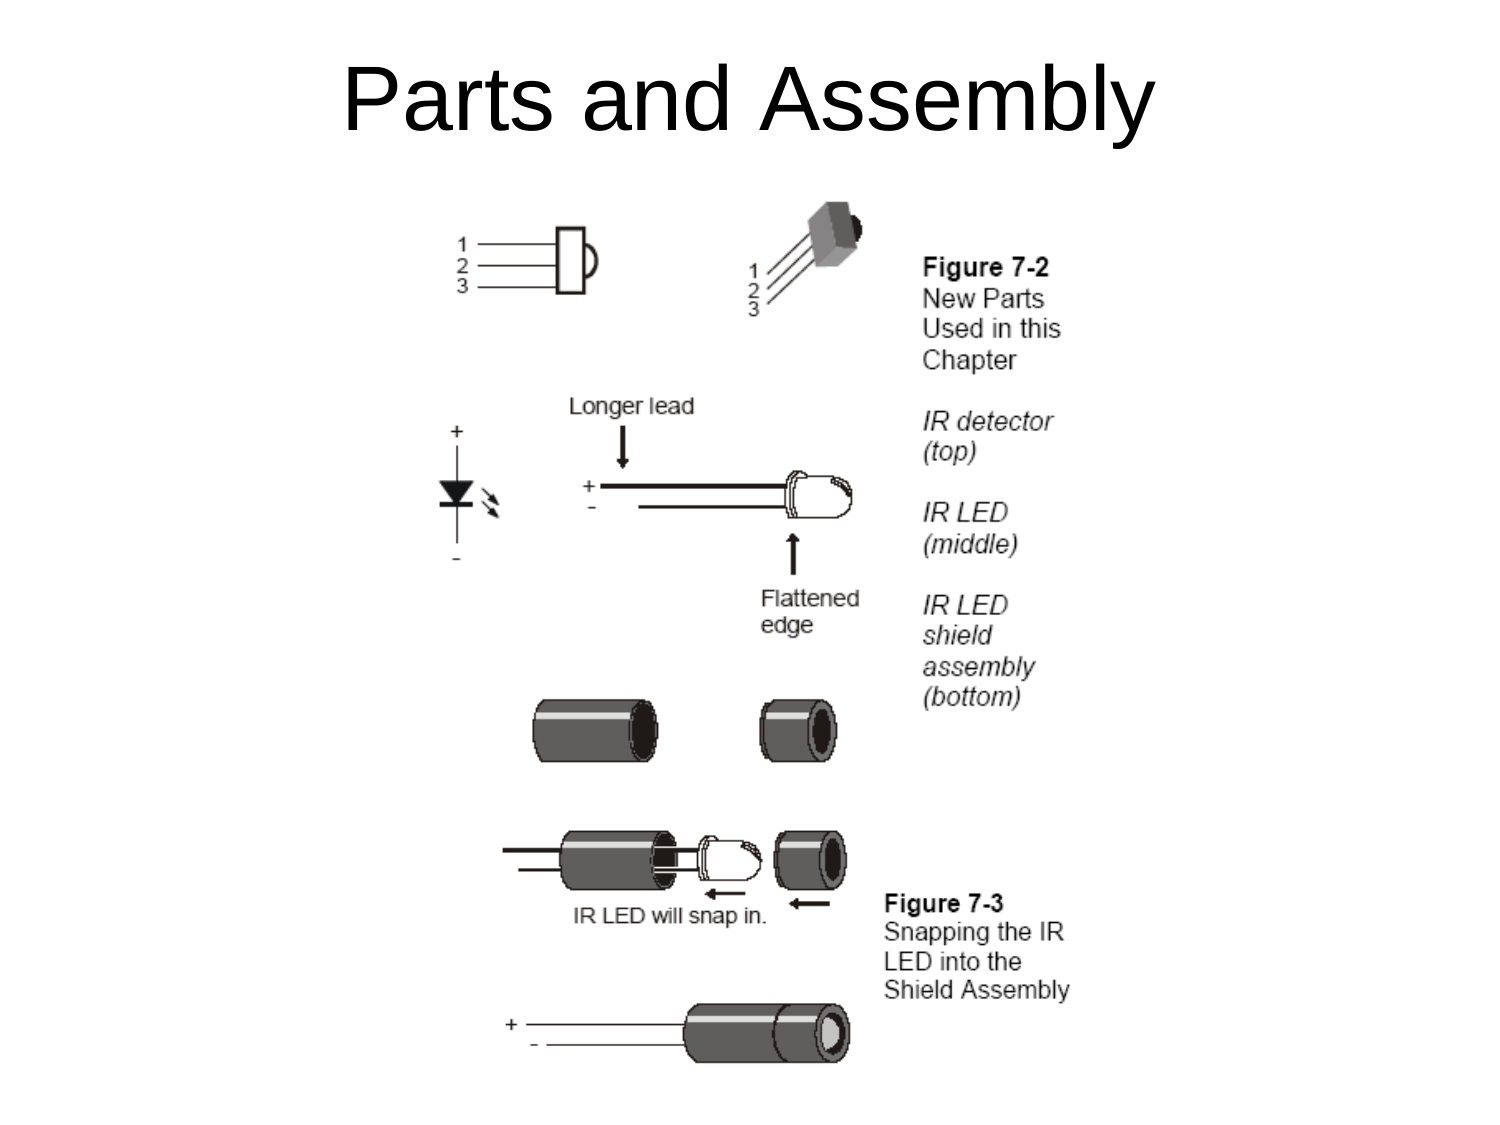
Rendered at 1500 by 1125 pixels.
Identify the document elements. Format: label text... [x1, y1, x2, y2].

picture [312, 174, 1201, 1079]
title Parts and Assembly [75, 0, 1426, 188]
